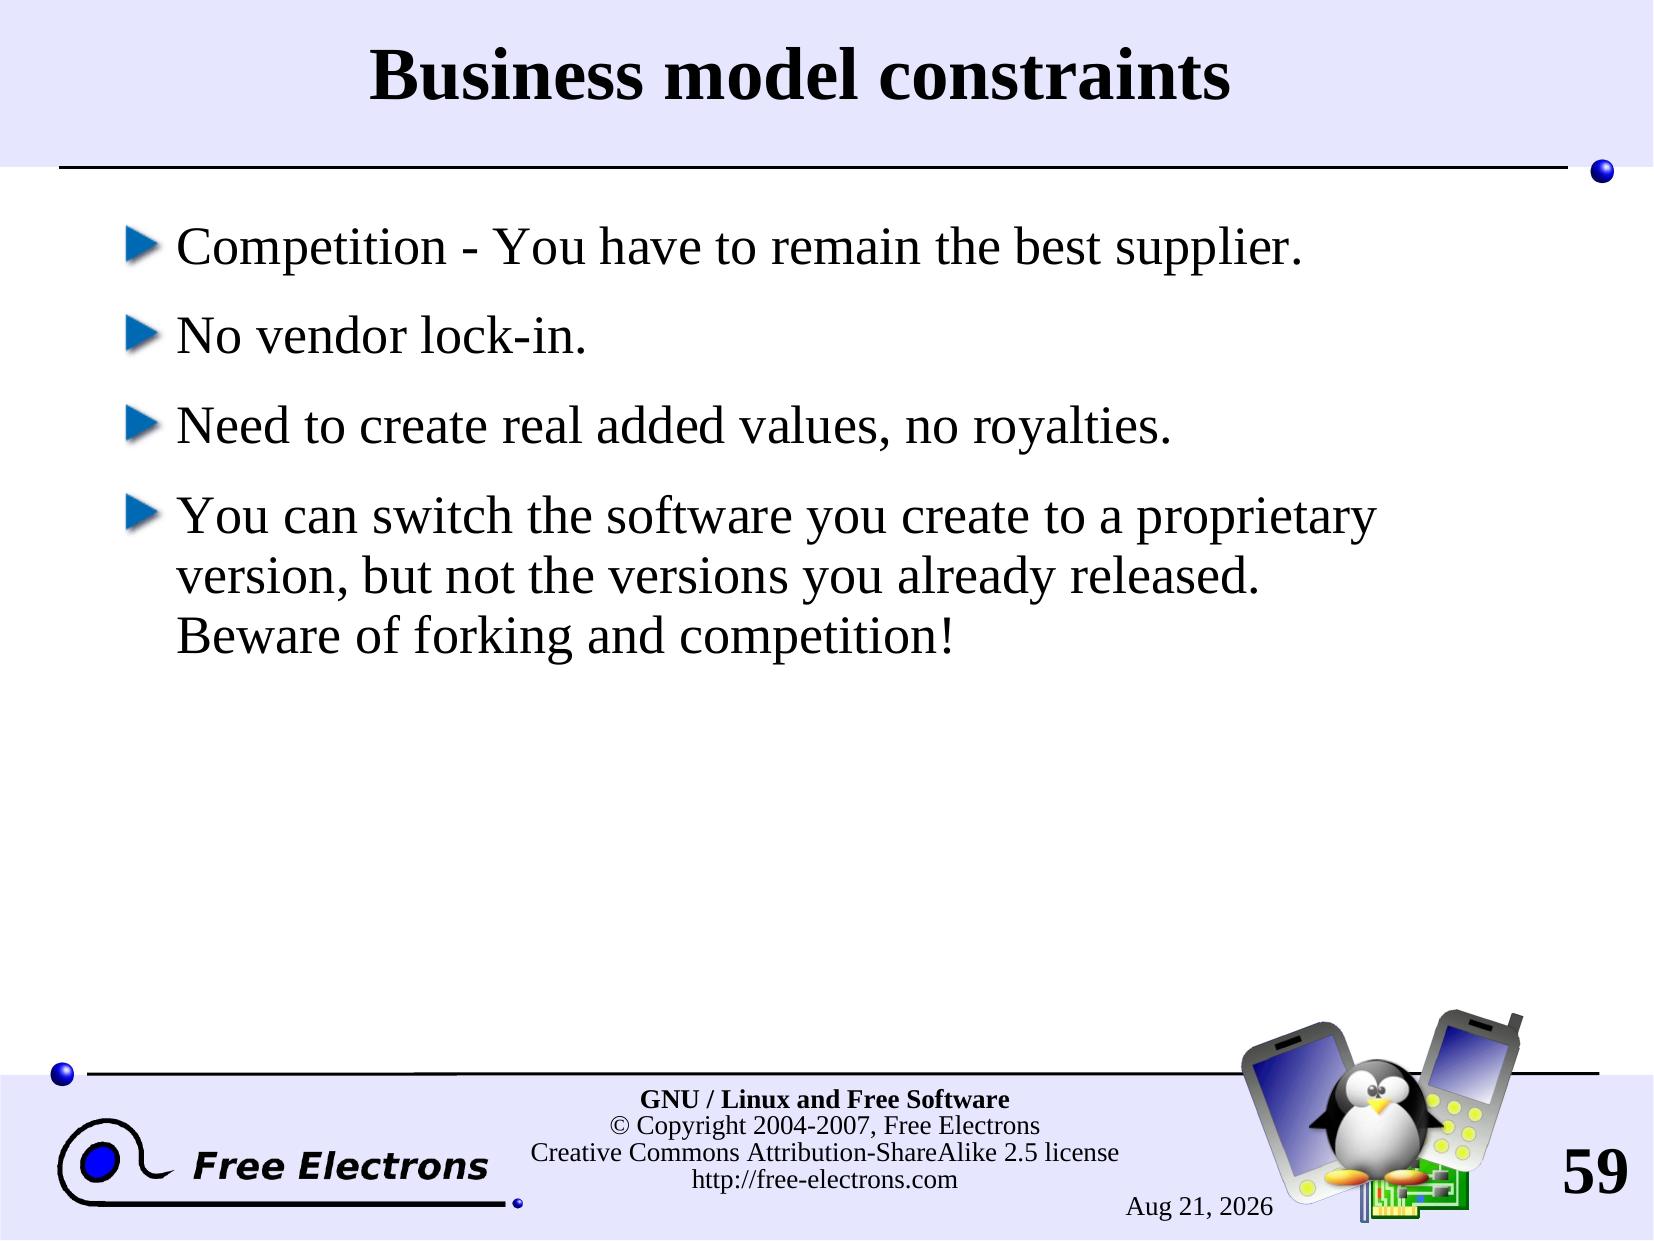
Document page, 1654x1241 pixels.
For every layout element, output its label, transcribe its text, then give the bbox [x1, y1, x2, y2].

picture [50, 1107, 527, 1216]
list Competition - You have to remain the best supplier. No vendor lock-in. Need to create real added values, no royalties. You can switch the software you create to a proprietary version, but not the versions you already released. Beware of forking and competition! [105, 216, 1518, 1066]
picture [1231, 1007, 1538, 1241]
title Business model constraints [56, 25, 1547, 124]
